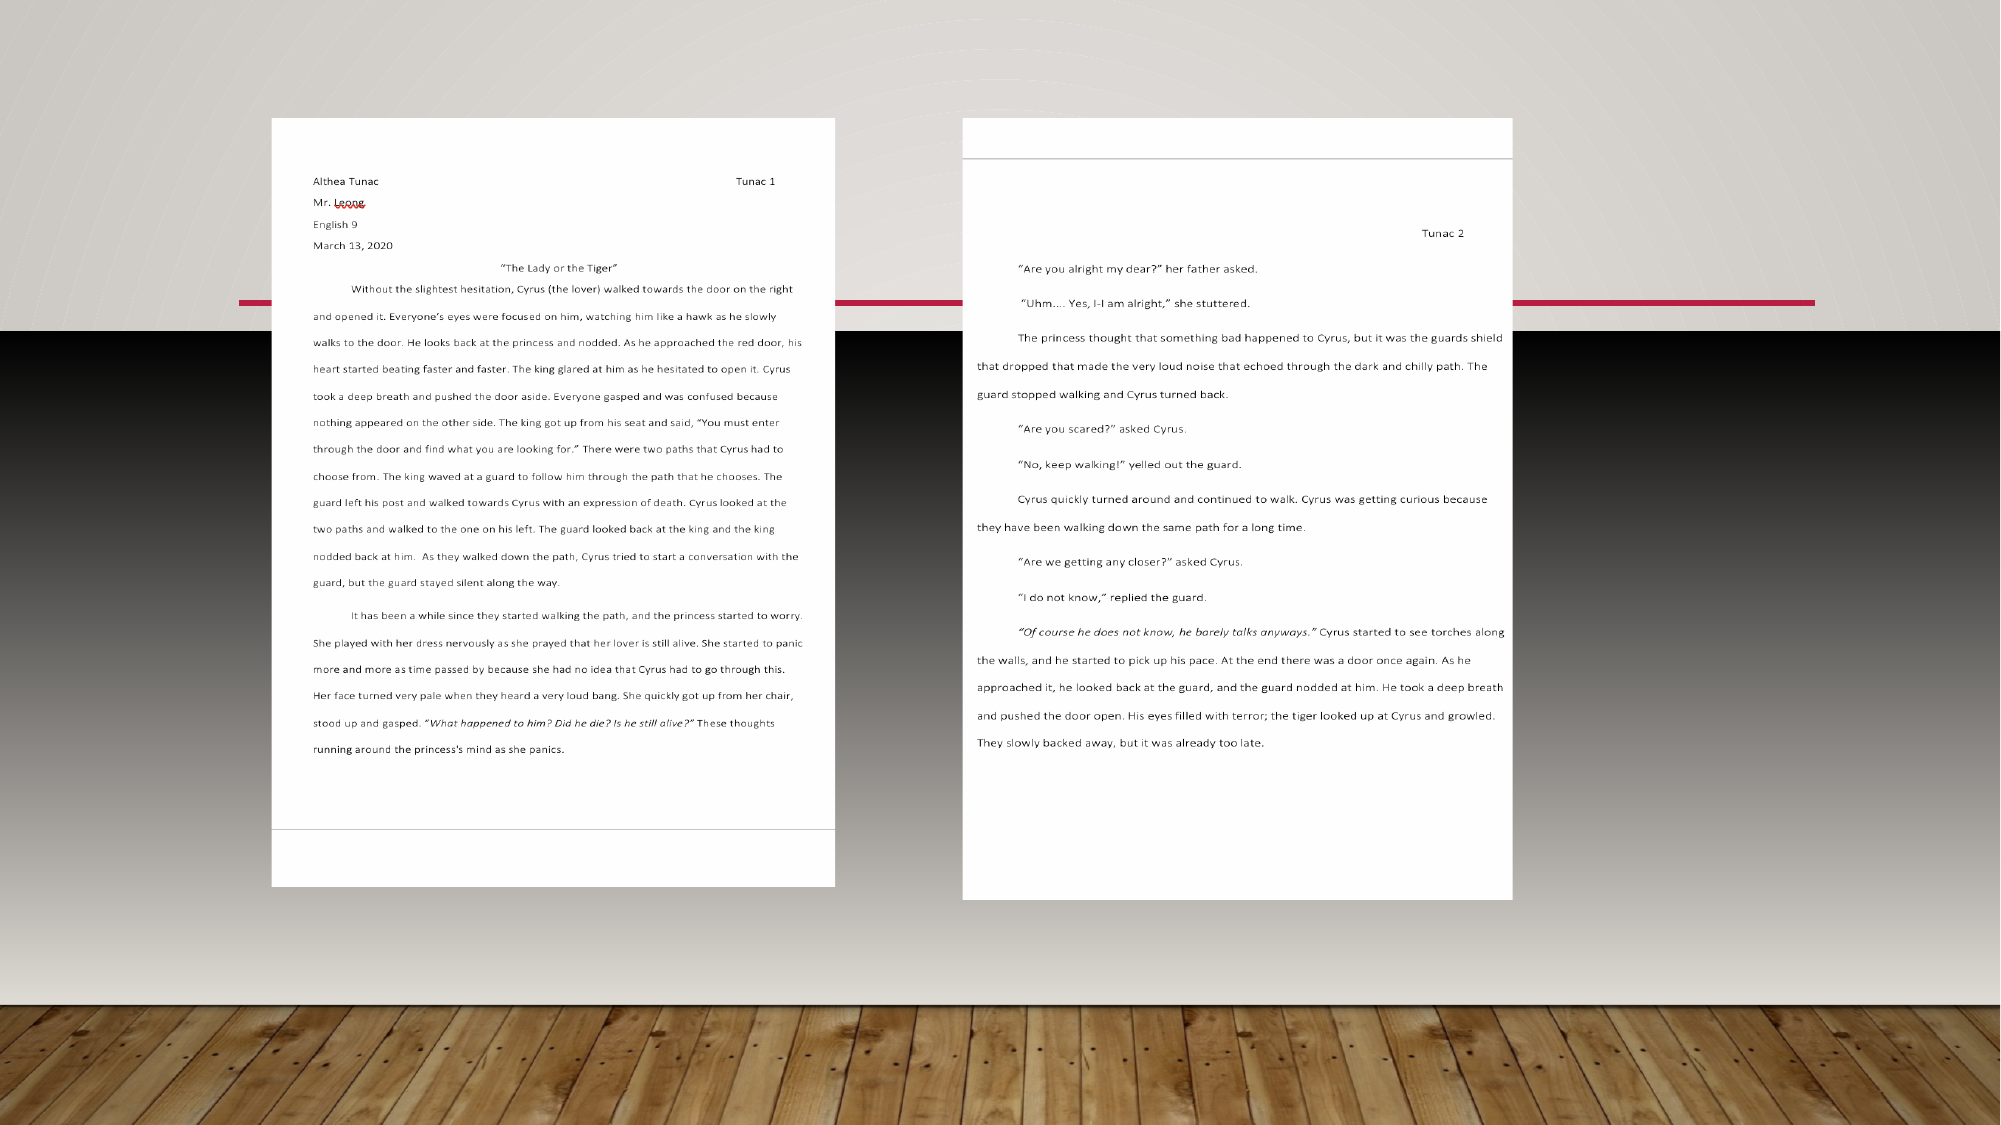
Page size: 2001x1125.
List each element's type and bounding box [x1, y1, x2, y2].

picture [271, 118, 836, 887]
picture [962, 118, 1513, 901]
